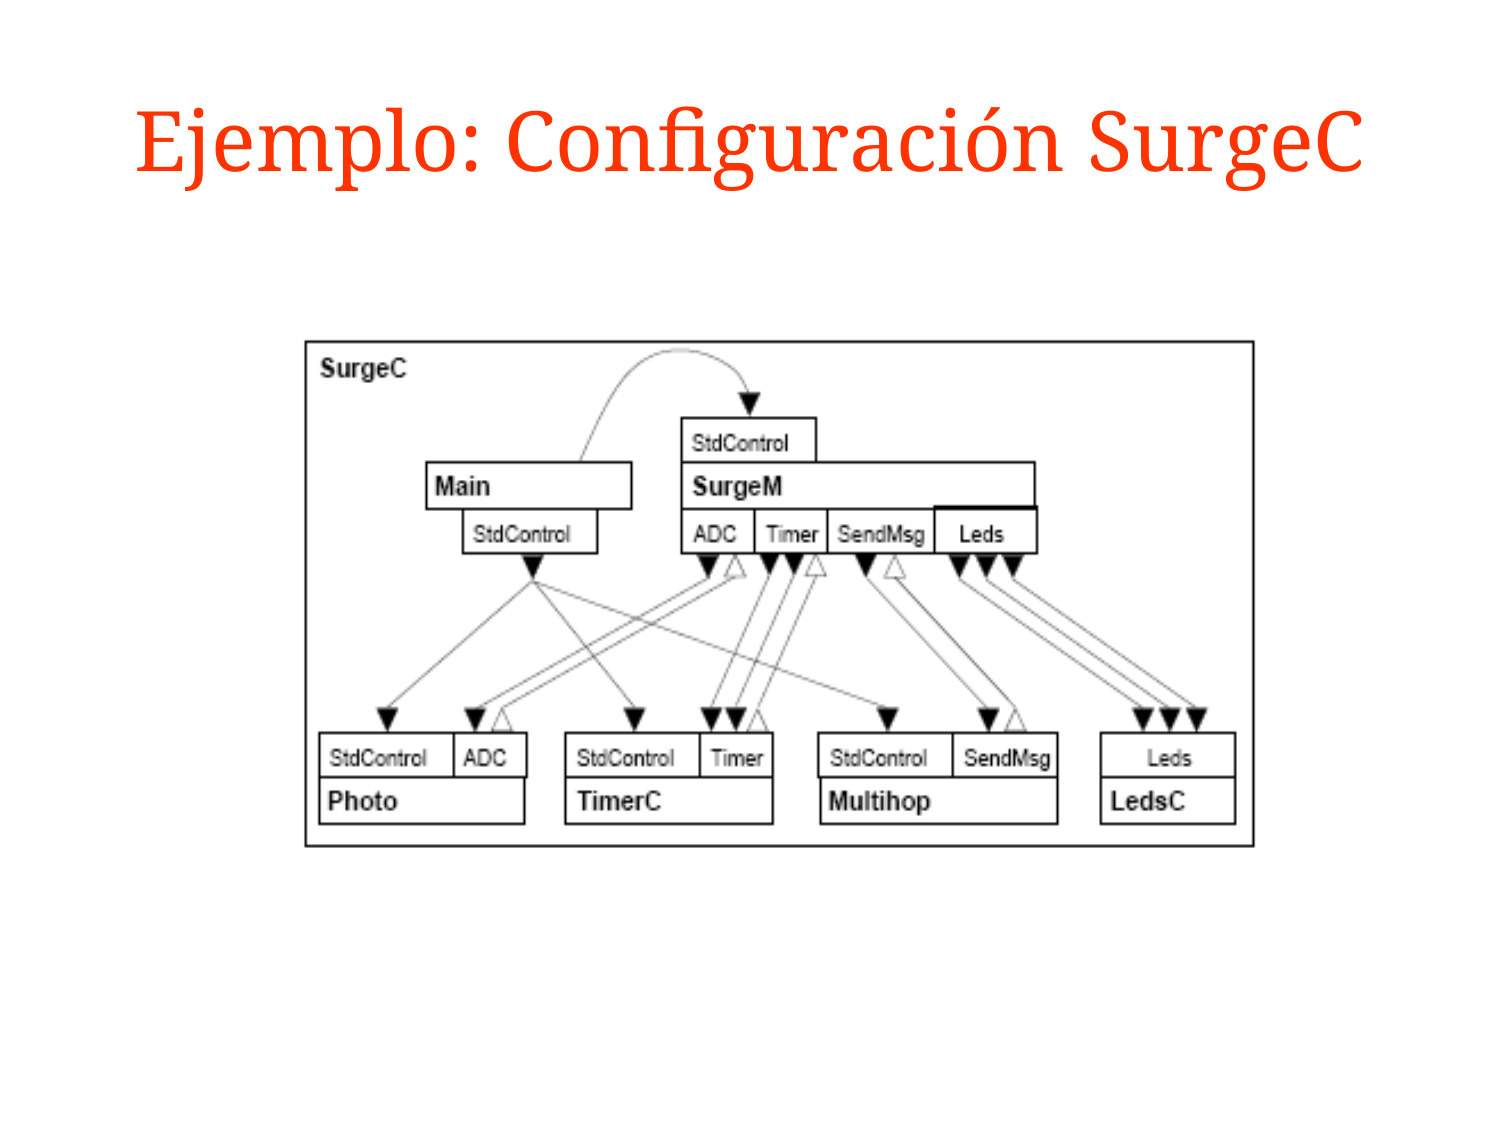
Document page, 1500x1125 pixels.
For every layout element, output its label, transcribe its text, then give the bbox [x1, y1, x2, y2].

title Ejemplo: Configuración SurgeC [75, 45, 1426, 233]
picture [287, 324, 1276, 878]
